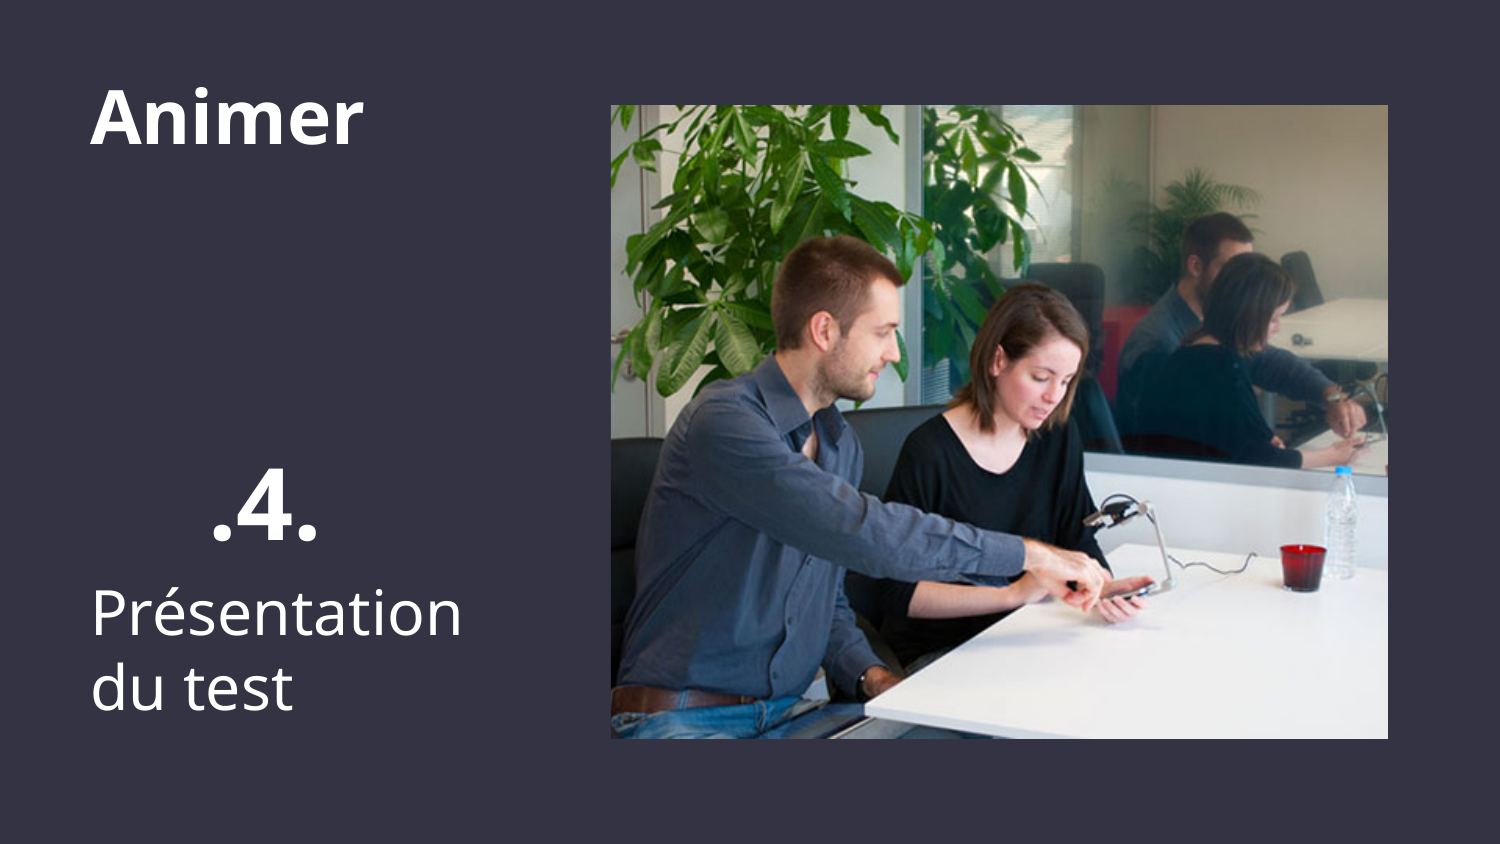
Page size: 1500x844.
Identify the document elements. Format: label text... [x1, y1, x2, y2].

list .4. Présentation du test [75, 227, 525, 739]
title Animer [75, 33, 1425, 175]
picture [610, 105, 1388, 739]
